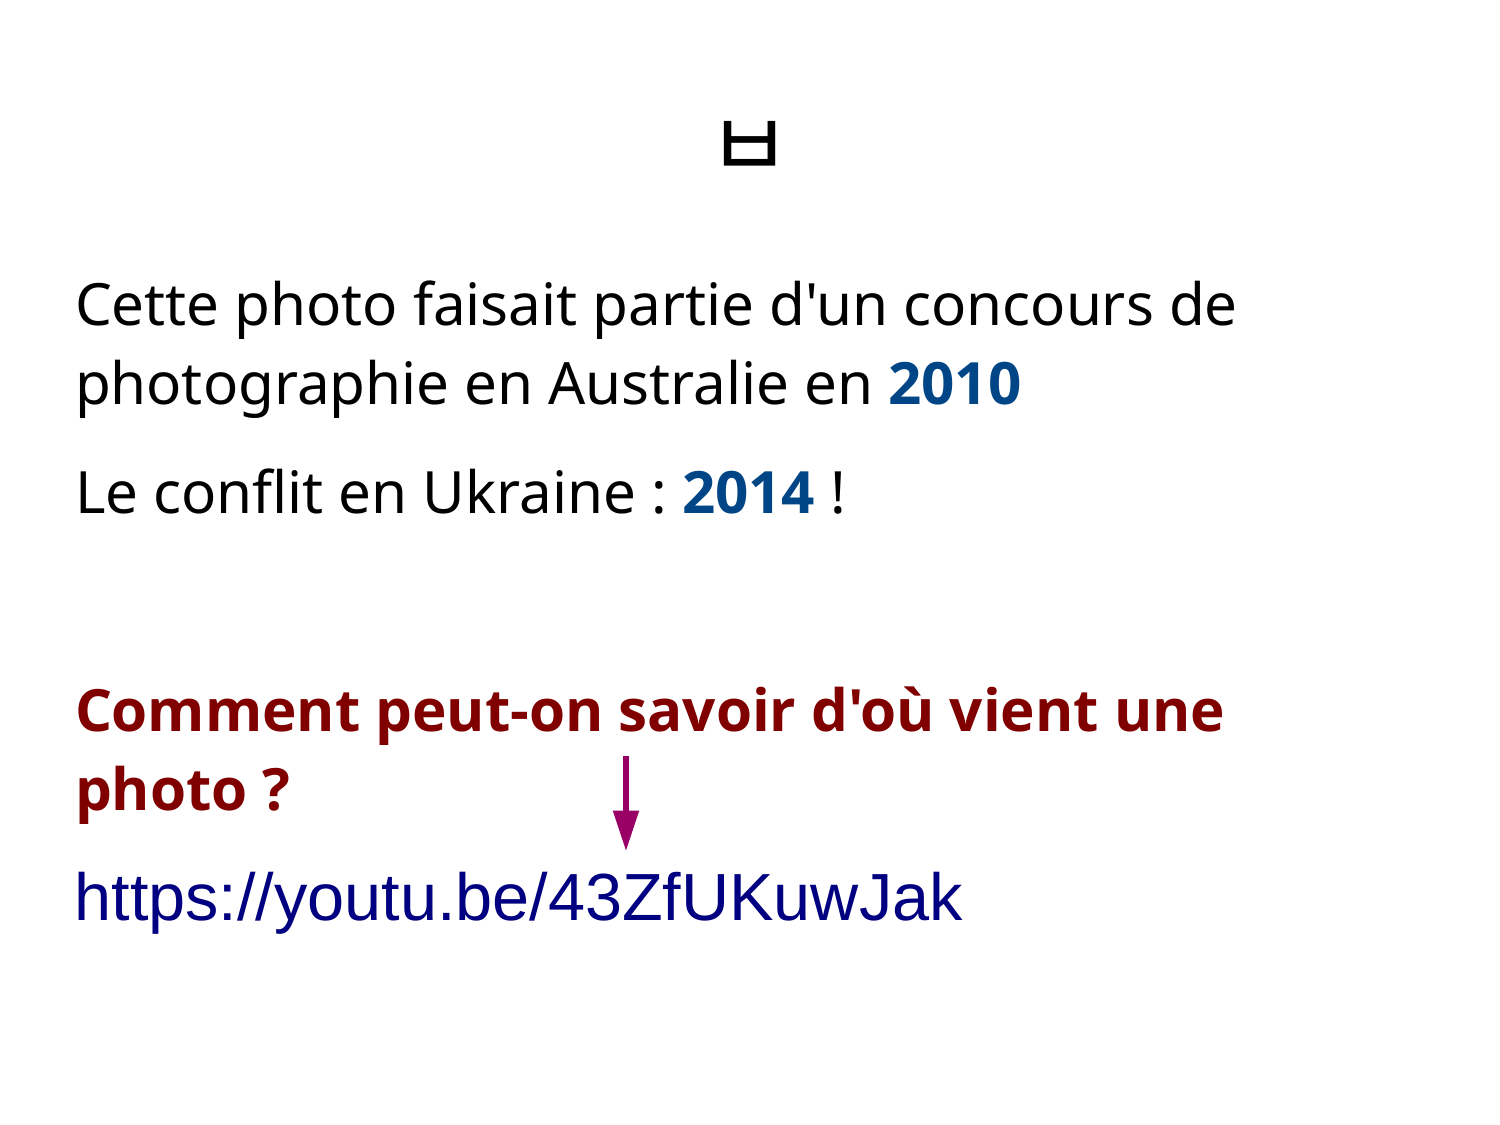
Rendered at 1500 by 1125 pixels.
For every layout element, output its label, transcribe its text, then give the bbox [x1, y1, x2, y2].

title ﾲ [75, 44, 1425, 233]
list Cette photo faisait partie d'un concours de photographie en Australie en 2010 Le conflit en Ukraine : 2014 ! Comment peut-on savoir d'où vient une photo ? [75, 263, 1425, 1006]
